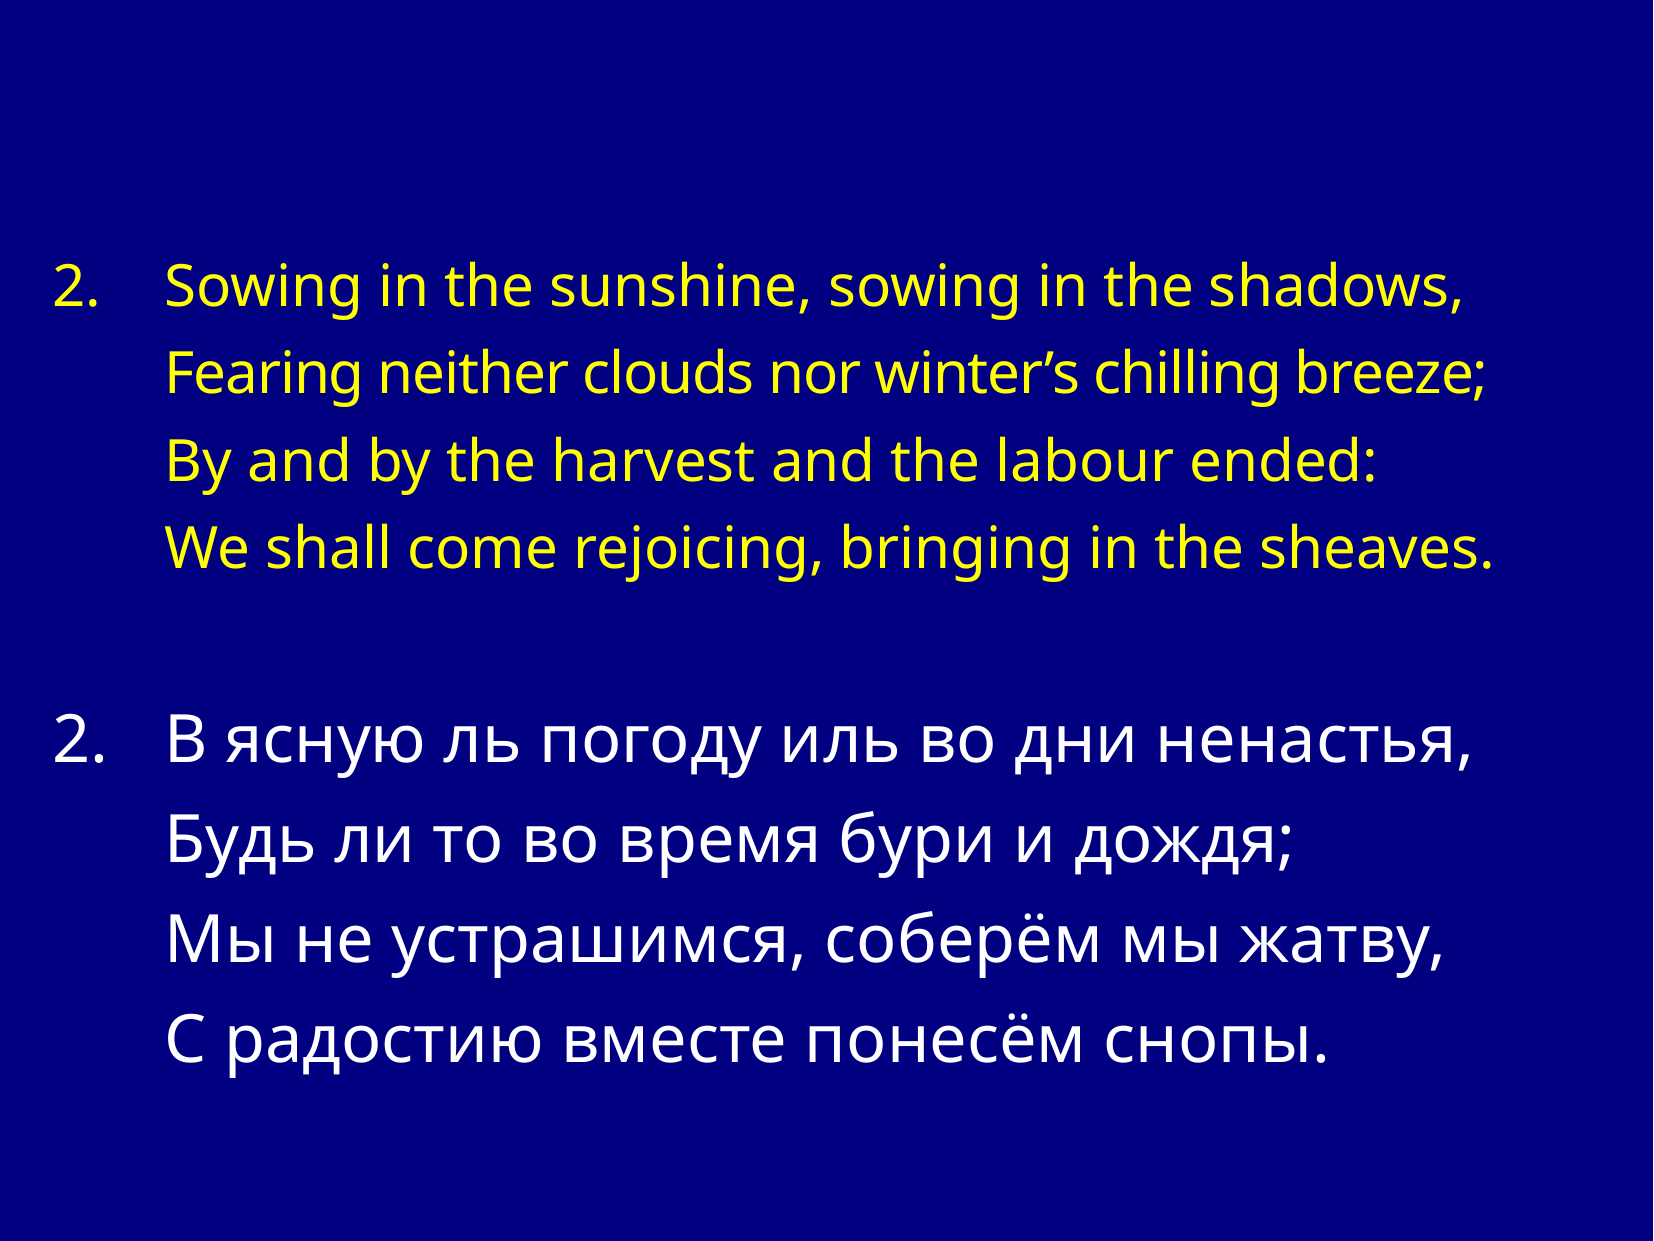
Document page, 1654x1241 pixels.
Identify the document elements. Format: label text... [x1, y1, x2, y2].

text_box 2. В ясную ль погоду иль во дни ненастья, Будь ли то во время бури и дождя; Мы не устрашимся, соберём мы жатву, С радостию вместе понесём снопы. [37, 675, 1653, 1163]
text_box 2. Sowing in the sunshine, sowing in the shadows, Fearing neither clouds nor winter’s chilling breeze; By and by the harvest and the labour ended: We shall come rejoicing, bringing in the sheaves. [37, 150, 1653, 638]
